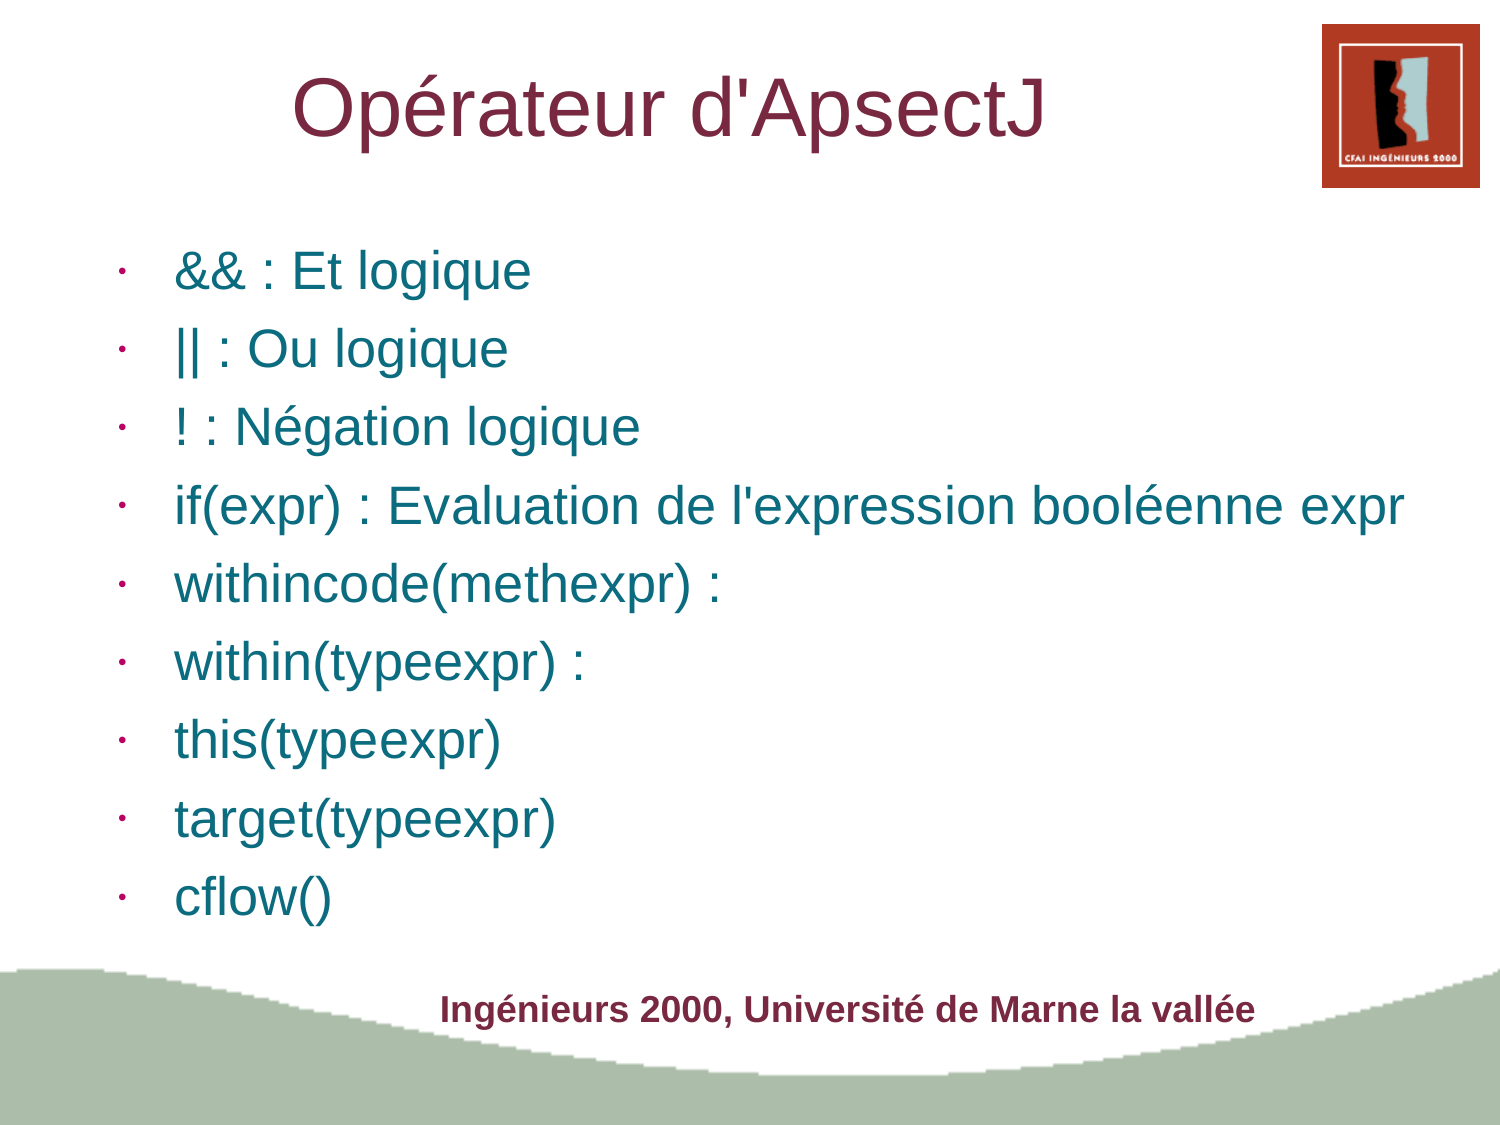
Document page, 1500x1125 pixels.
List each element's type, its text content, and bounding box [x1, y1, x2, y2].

picture [0, 887, 1500, 1125]
picture [1322, 24, 1480, 188]
list && : Et logique || : Ou logique ! : Négation logique if(expr) : Evaluation de l'expression booléenne expr withincode(methexpr) : within(typeexpr) : this(typeexpr) target(typeexpr) cflow() [118, 236, 1447, 945]
title Opérateur d'ApsectJ [29, 18, 1311, 207]
